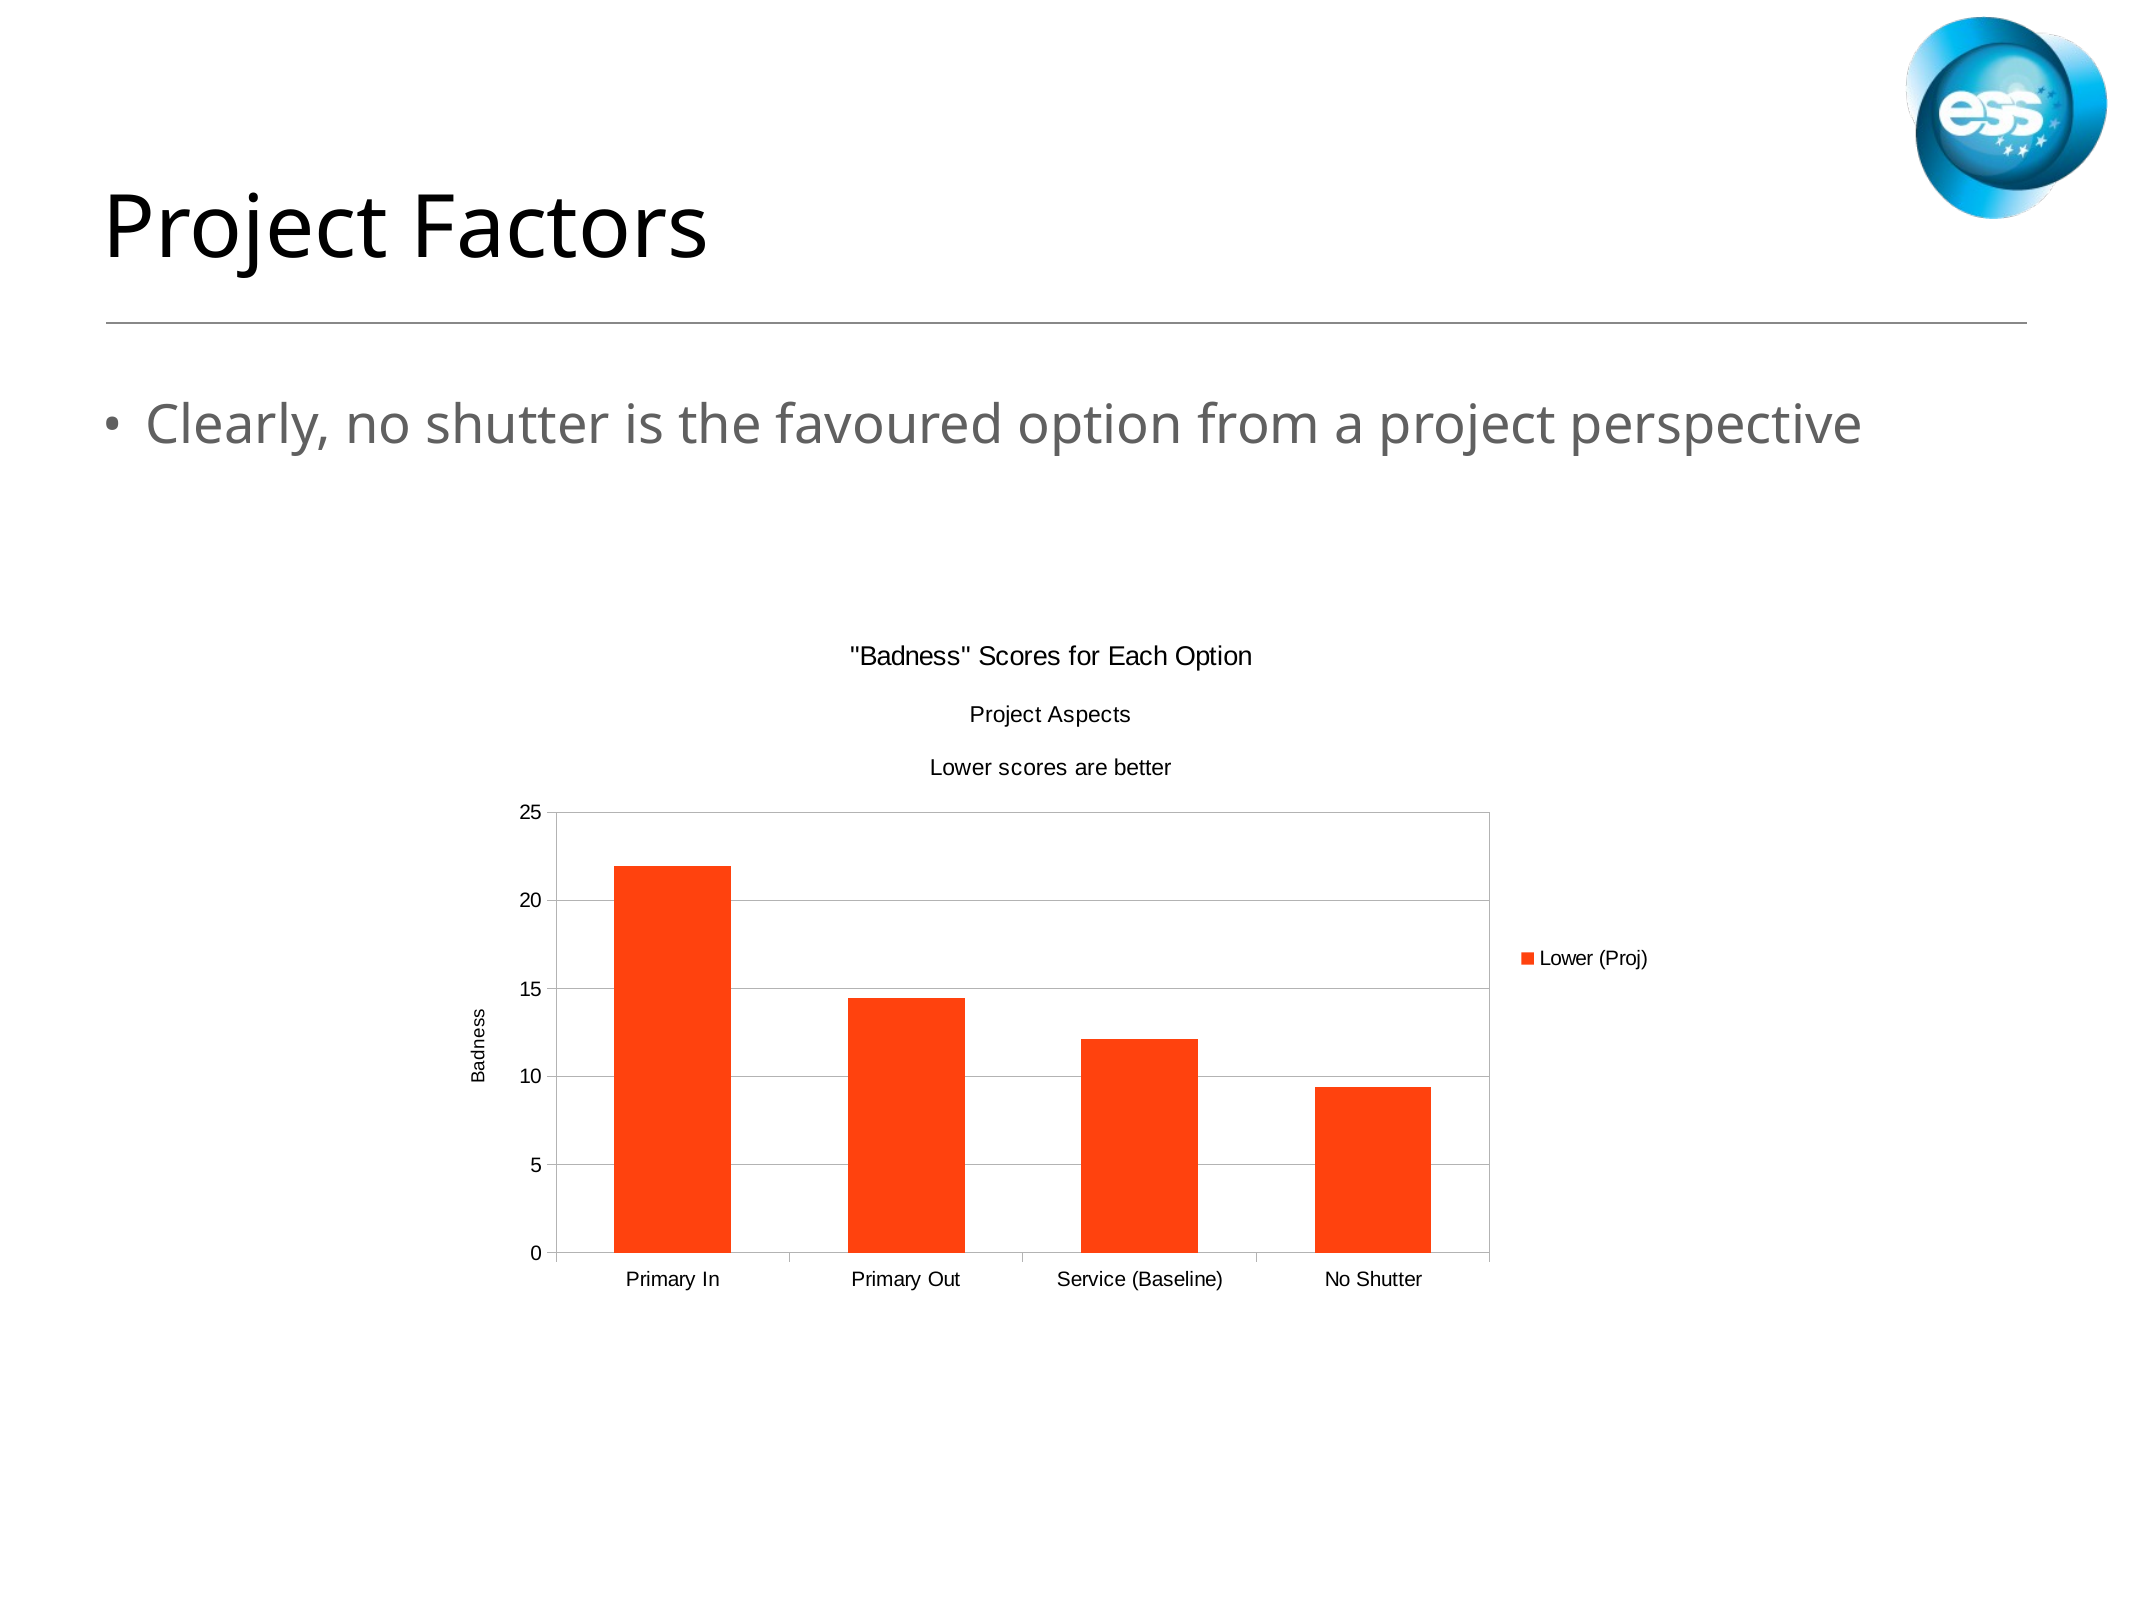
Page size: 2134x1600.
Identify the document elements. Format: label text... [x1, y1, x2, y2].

picture [2040, 135, 2046, 147]
list Clearly, no shutter is the favoured option from a project perspective [93, 381, 2040, 1459]
picture [2054, 70, 2061, 81]
title Project Factors [93, 54, 2040, 284]
chart [435, 612, 1667, 1306]
picture [1905, 16, 2108, 219]
picture [2049, 119, 2060, 129]
picture [2040, 67, 2052, 130]
